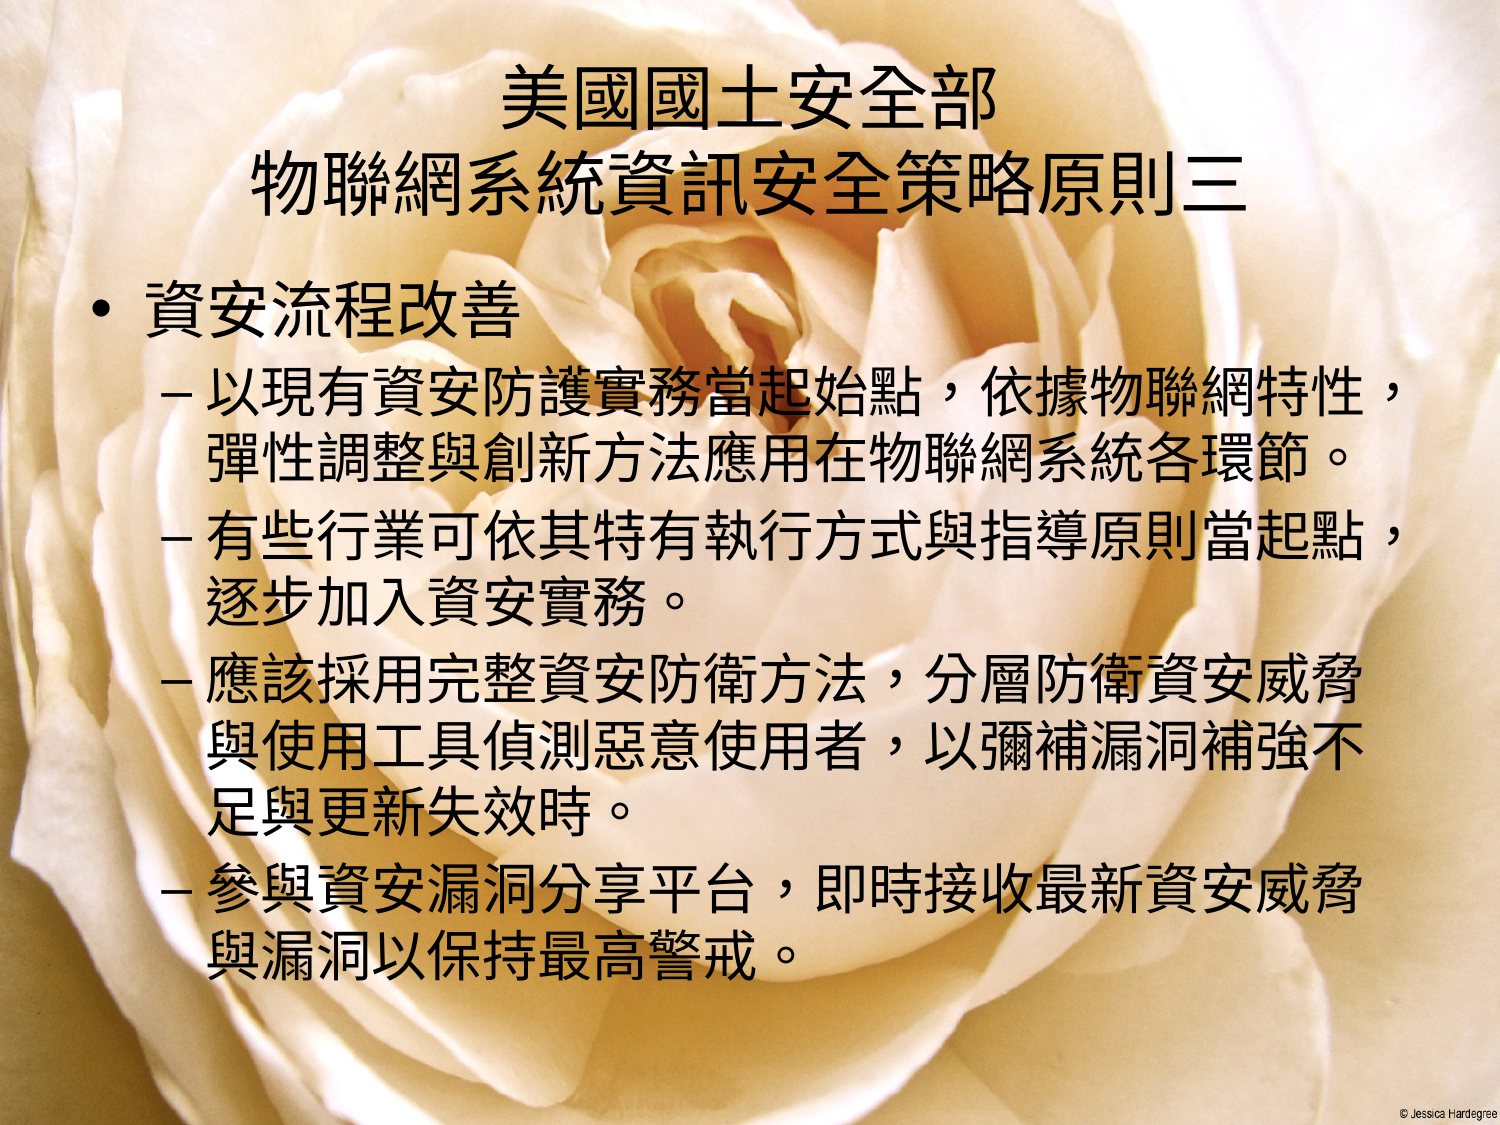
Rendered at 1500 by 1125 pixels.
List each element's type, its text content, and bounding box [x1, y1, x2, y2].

title 美國國土安全部 物聯網系統資訊安全策略原則三 [75, 45, 1425, 233]
list 資安流程改善 以現有資安防護實務當起始點，依據物聯網特性，彈性調整與創新方法應用在物聯網系統各環節。 有些行業可依其特有執行方式與指導原則當起點，逐步加入資安實務。 應該採用完整資安防衛方法，分層防衛資安威脅與使用工具偵測惡意使用者，以彌補漏洞補強不足與更新失效時。 參與資安漏洞分享平台，即時接收最新資安威脅與漏洞以保持最高警戒。 [75, 262, 1425, 1005]
picture [0, 0, 1500, 1125]
